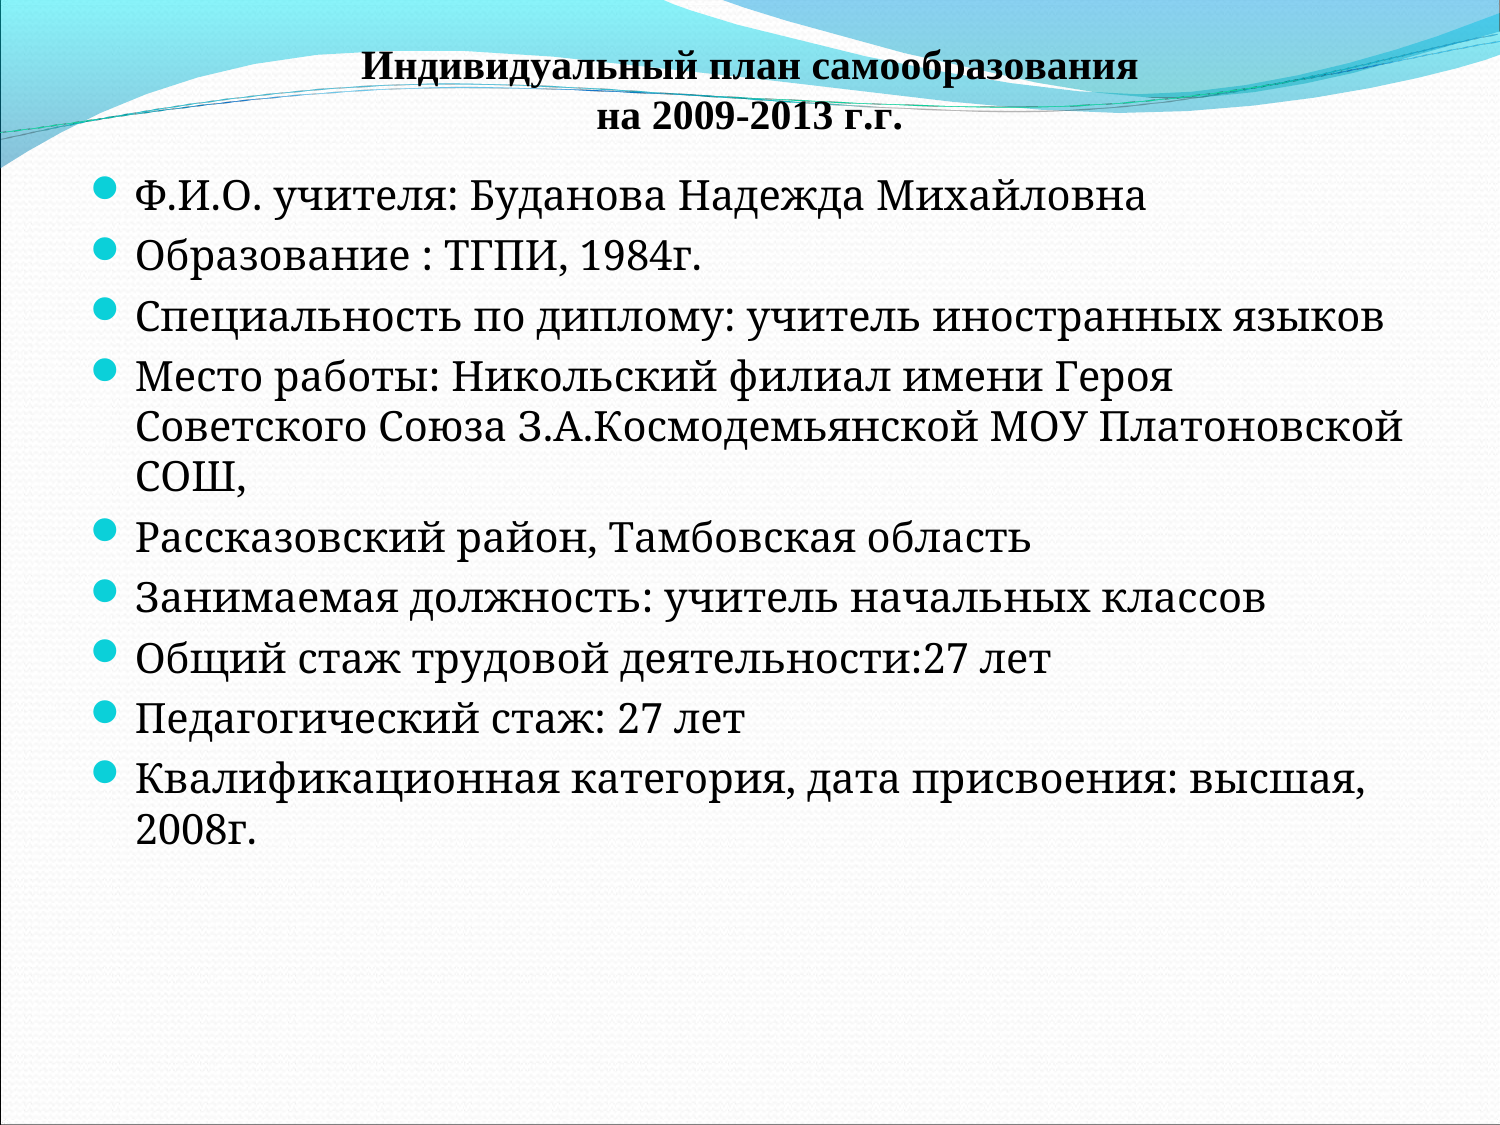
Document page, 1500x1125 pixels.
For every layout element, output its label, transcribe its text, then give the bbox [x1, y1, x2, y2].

title Индивидуальный план самообразования на 2009-2013 г.г. [344, 29, 1156, 147]
picture [0, 0, 1500, 1125]
list Ф.И.О. учителя: Буданова Надежда Михайловна Образование : ТГПИ, 1984г. Специальность по диплому: учитель иностранных языков Место работы: Никольский филиал имени Героя Советского Союза З.А.Космодемьянской МОУ Платоновской СОШ, Рассказовский район, Тамбовская область Занимаемая должность: учитель начальных классов Общий стаж трудовой деятельности:27 лет Педагогический стаж: 27 лет Квалификационная категория, дата присвоения: высшая, 2008г. [75, 160, 1426, 1038]
